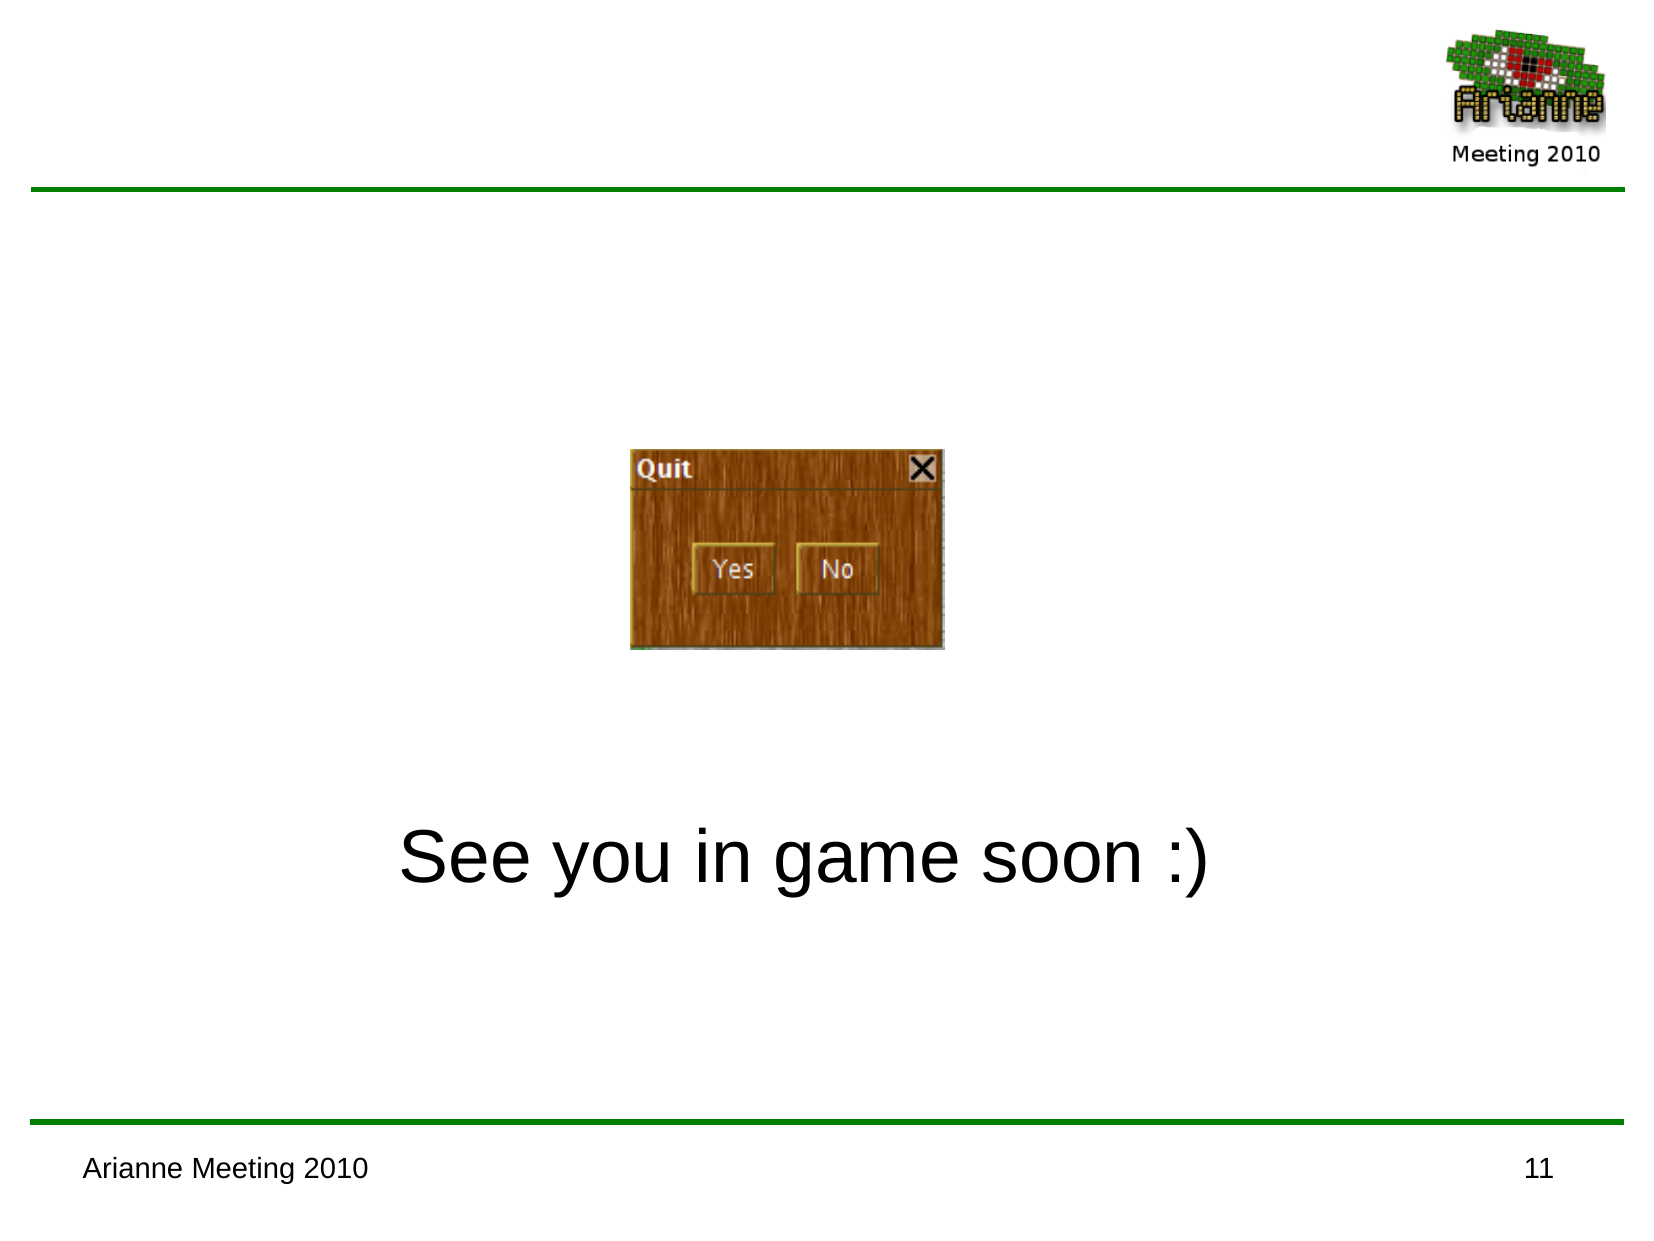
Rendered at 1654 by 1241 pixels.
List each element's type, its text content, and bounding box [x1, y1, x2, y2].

text_box See you in game soon :) [383, 807, 1241, 916]
picture [1446, 29, 1606, 178]
picture [630, 449, 945, 650]
